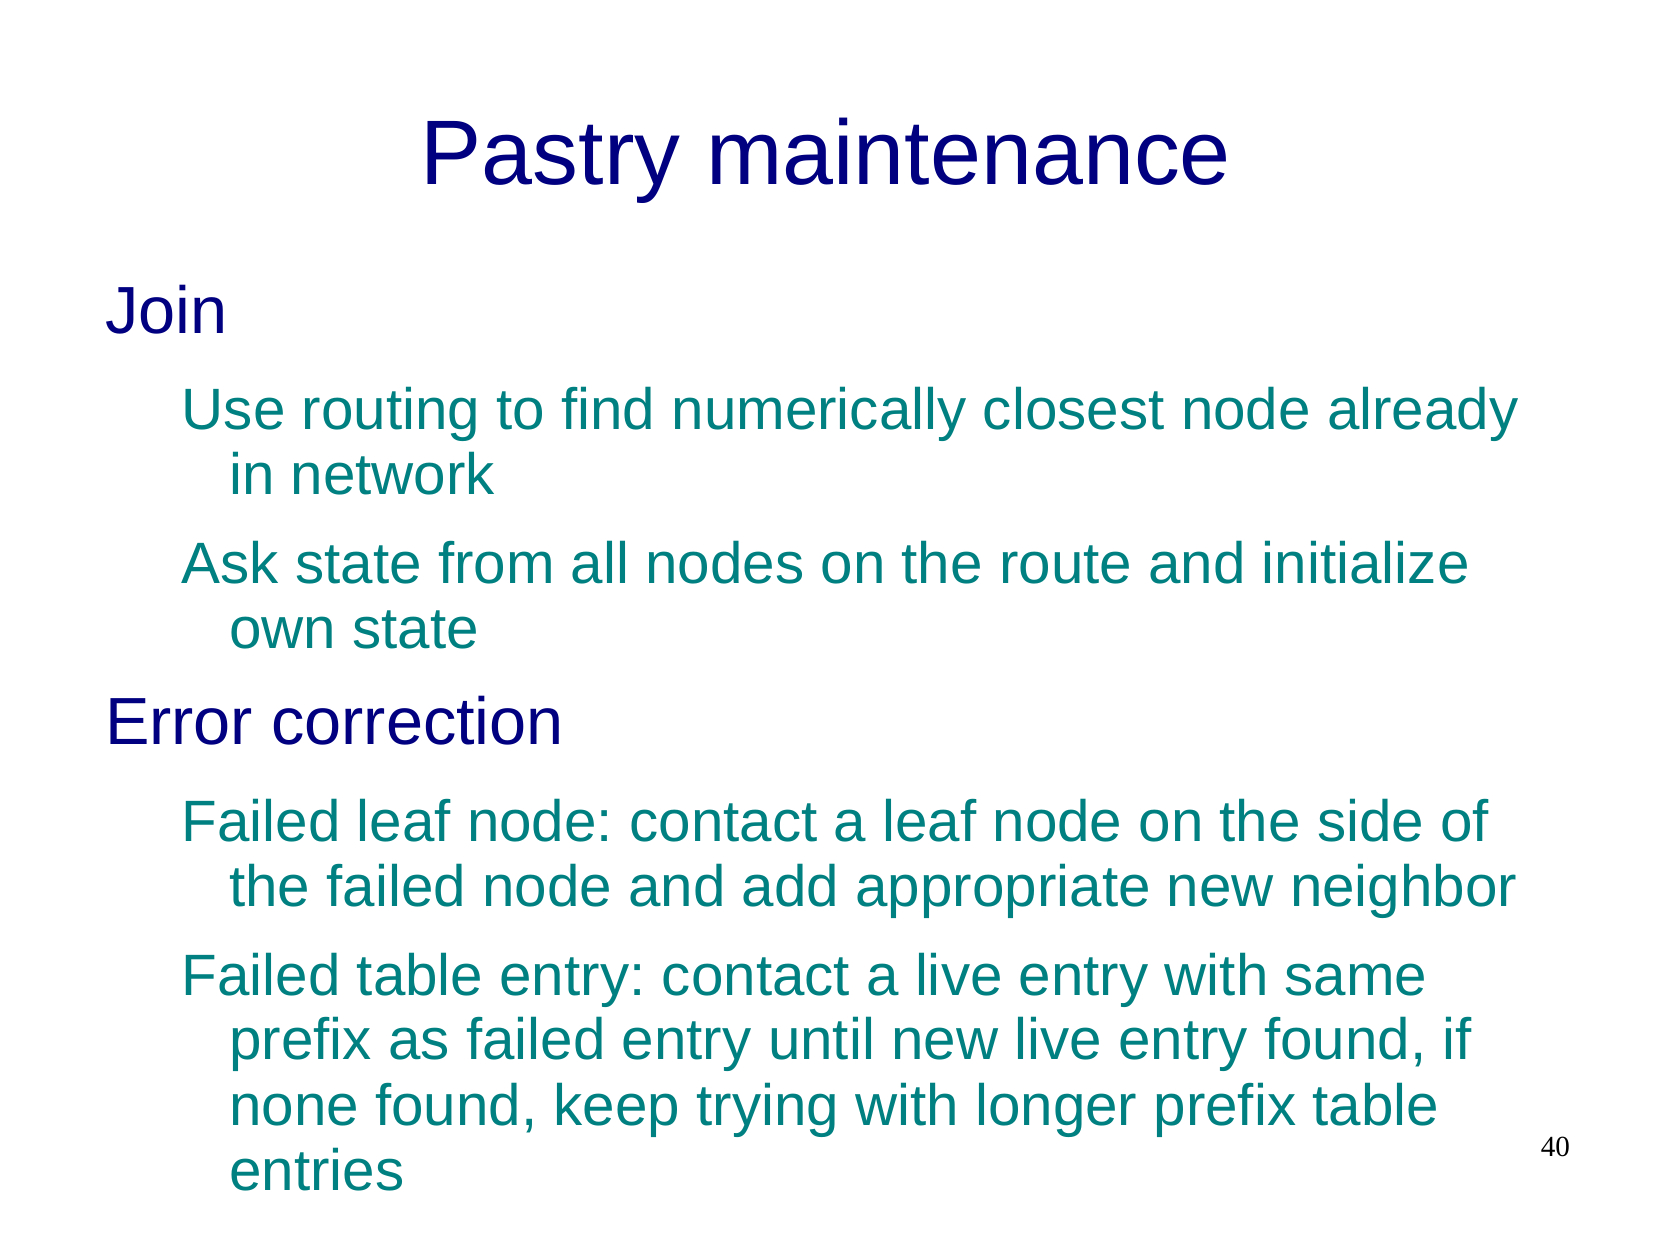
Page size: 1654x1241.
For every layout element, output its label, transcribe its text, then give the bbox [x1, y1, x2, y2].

list Join Use routing to find numerically closest node already in network Ask state from all nodes on the route and initialize own state Error correction Failed leaf node: contact a leaf node on the side of the failed node and add appropriate new neighbor Failed table entry: contact a live entry with same prefix as failed entry until new live entry found, if none found, keep trying with longer prefix table entries [87, 272, 1576, 1201]
title Pastry maintenance [82, 49, 1571, 257]
